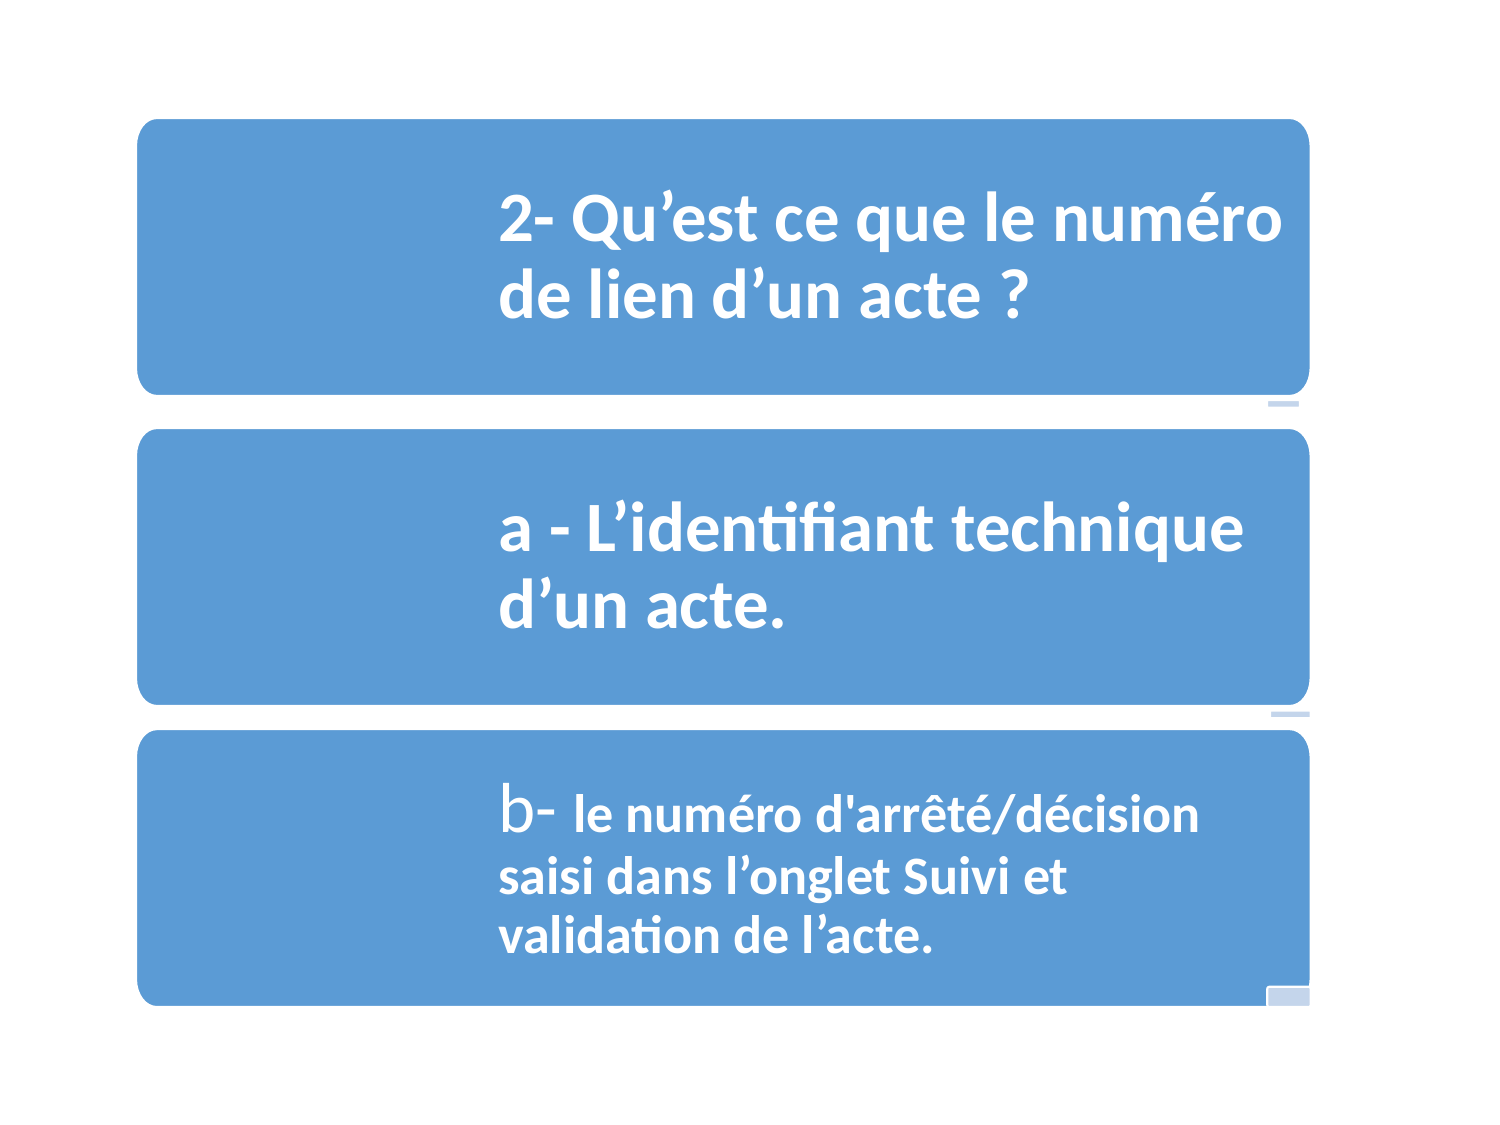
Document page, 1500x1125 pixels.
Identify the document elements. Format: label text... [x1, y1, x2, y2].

text_box b- le numéro d'arrêté/décision saisi dans l’onglet Suivi et validation de l’acte. [136, 729, 1311, 1008]
text_box [1267, 986, 1311, 1007]
text_box 2- Qu’est ce que le numéro de lien d’un acte ? [136, 118, 1311, 396]
text_box a - L’identifiant technique d’un acte. [136, 428, 1311, 706]
text_box [1267, 400, 1300, 408]
text_box [1269, 710, 1311, 719]
